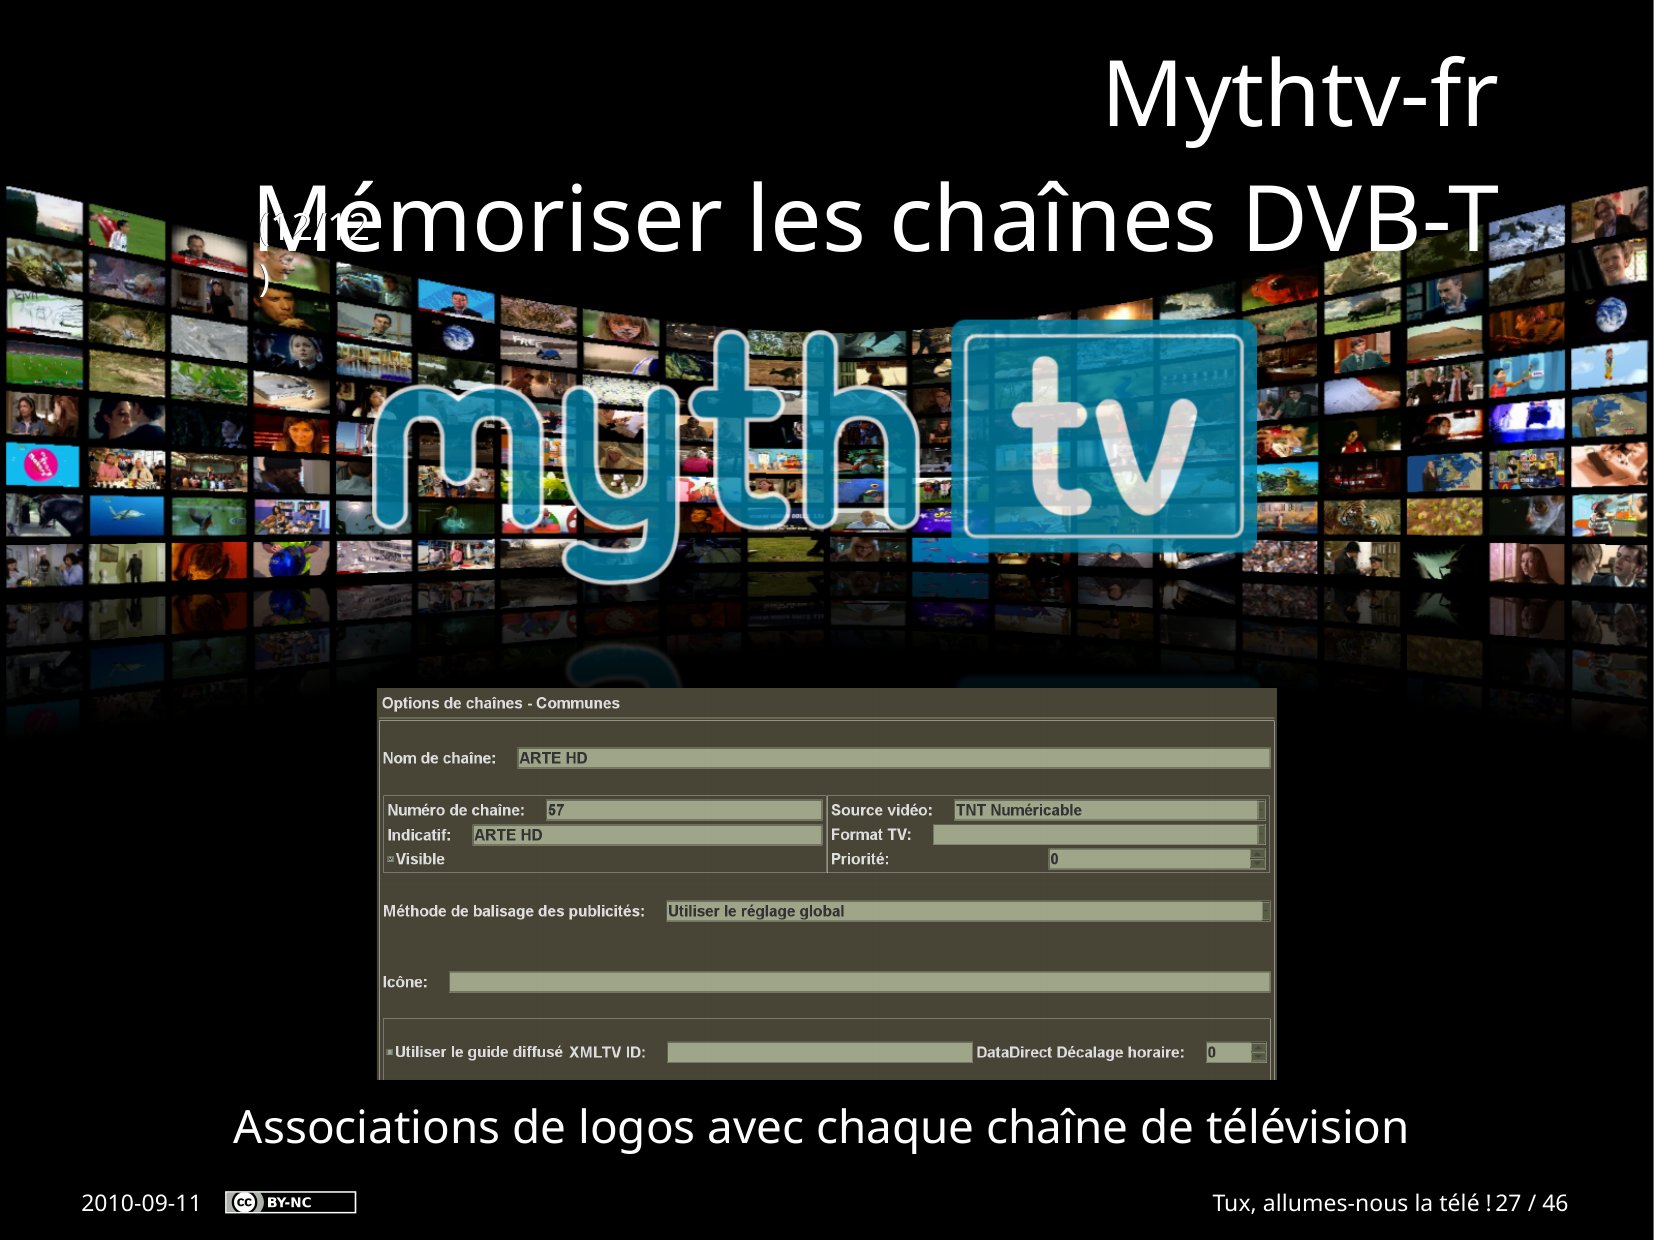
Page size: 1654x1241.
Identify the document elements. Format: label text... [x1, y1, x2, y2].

list Associations de logos avec chaque chaîne de télévision [82, 1094, 1563, 1170]
text_box (12/12) [244, 193, 395, 252]
title Mythtv-fr Mémoriser les chaînes DVB-T [82, 47, 1501, 259]
picture [0, 0, 1654, 1240]
